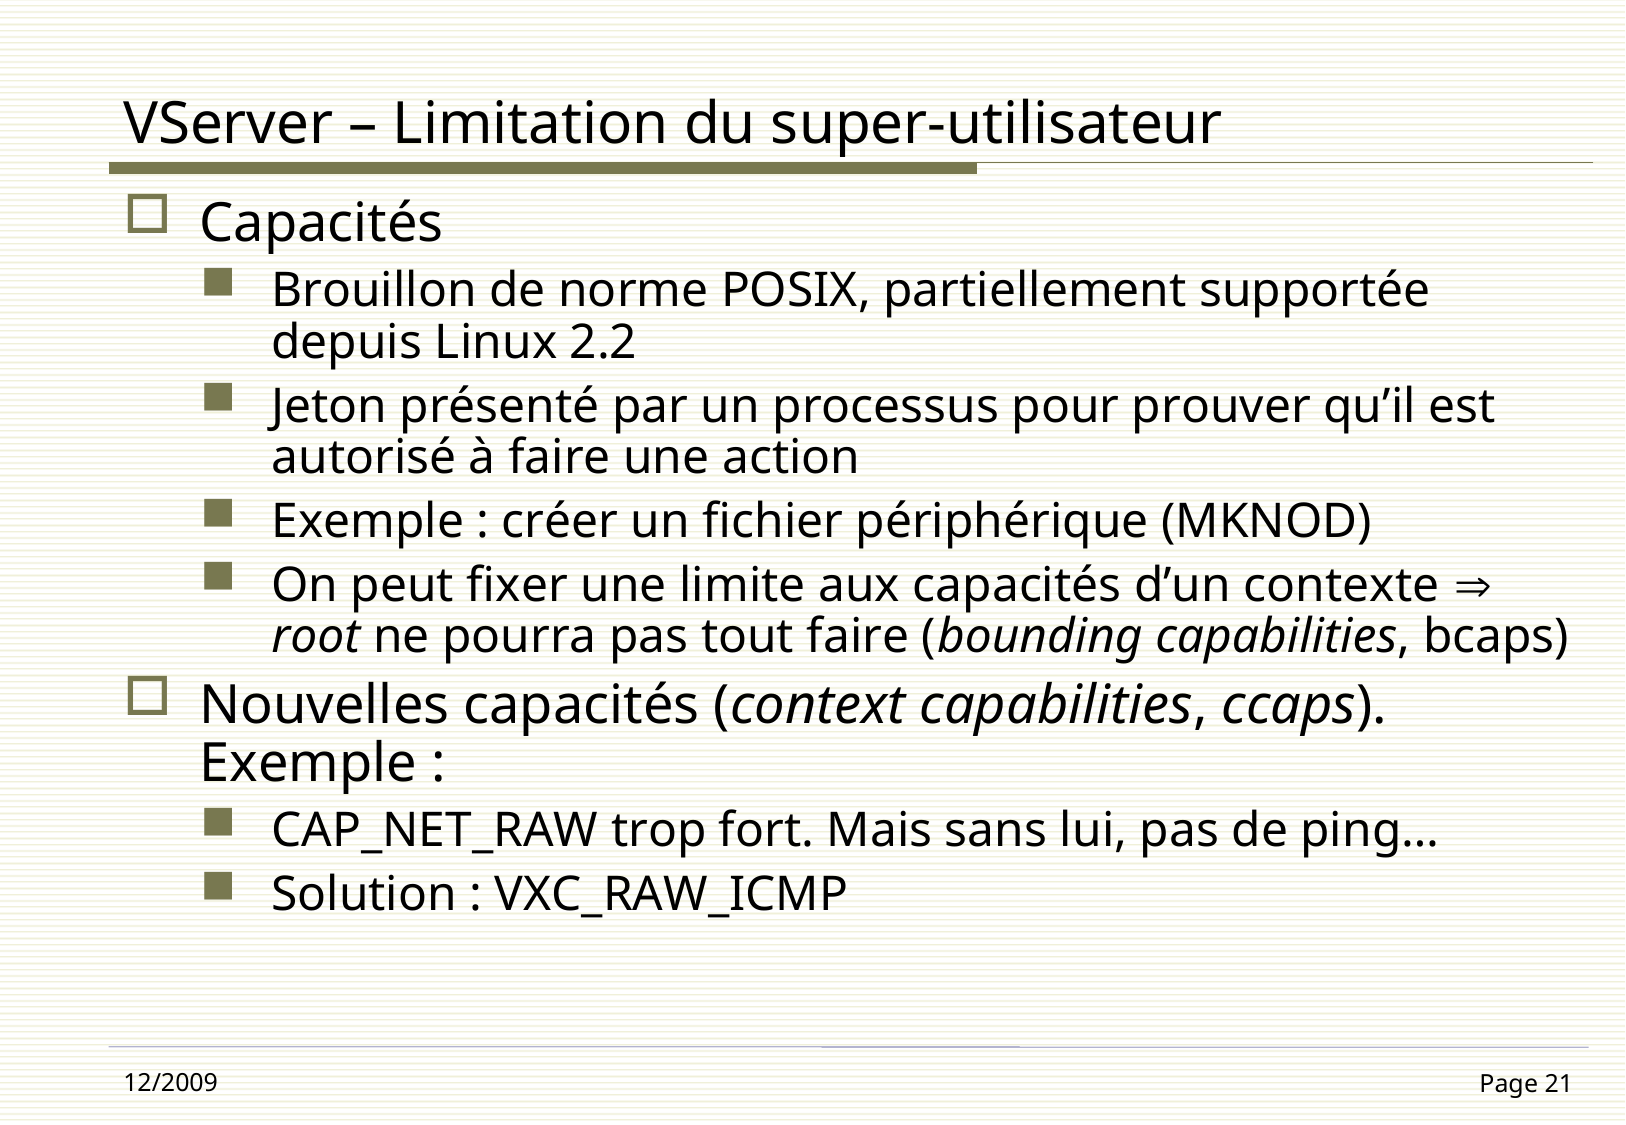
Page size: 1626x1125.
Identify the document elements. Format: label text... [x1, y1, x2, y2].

title VServer – Limitation du super-utilisateur [108, 12, 1596, 163]
list Capacités Brouillon de norme POSIX, partiellement supportée depuis Linux 2.2 Jeton présenté par un processus pour prouver qu’il est autorisé à faire une action Exemple : créer un fichier périphérique (MKNOD)‏ On peut fixer une limite aux capacités d’un contexte  root ne pourra pas tout faire (bounding capabilities, bcaps)‏ Nouvelles capacités (context capabilities, ccaps). Exemple : CAP_NET_RAW trop fort. Mais sans lui, pas de ping… Solution : VXC_RAW_ICMP [108, 187, 1595, 1035]
picture [0, 0, 1626, 1125]
